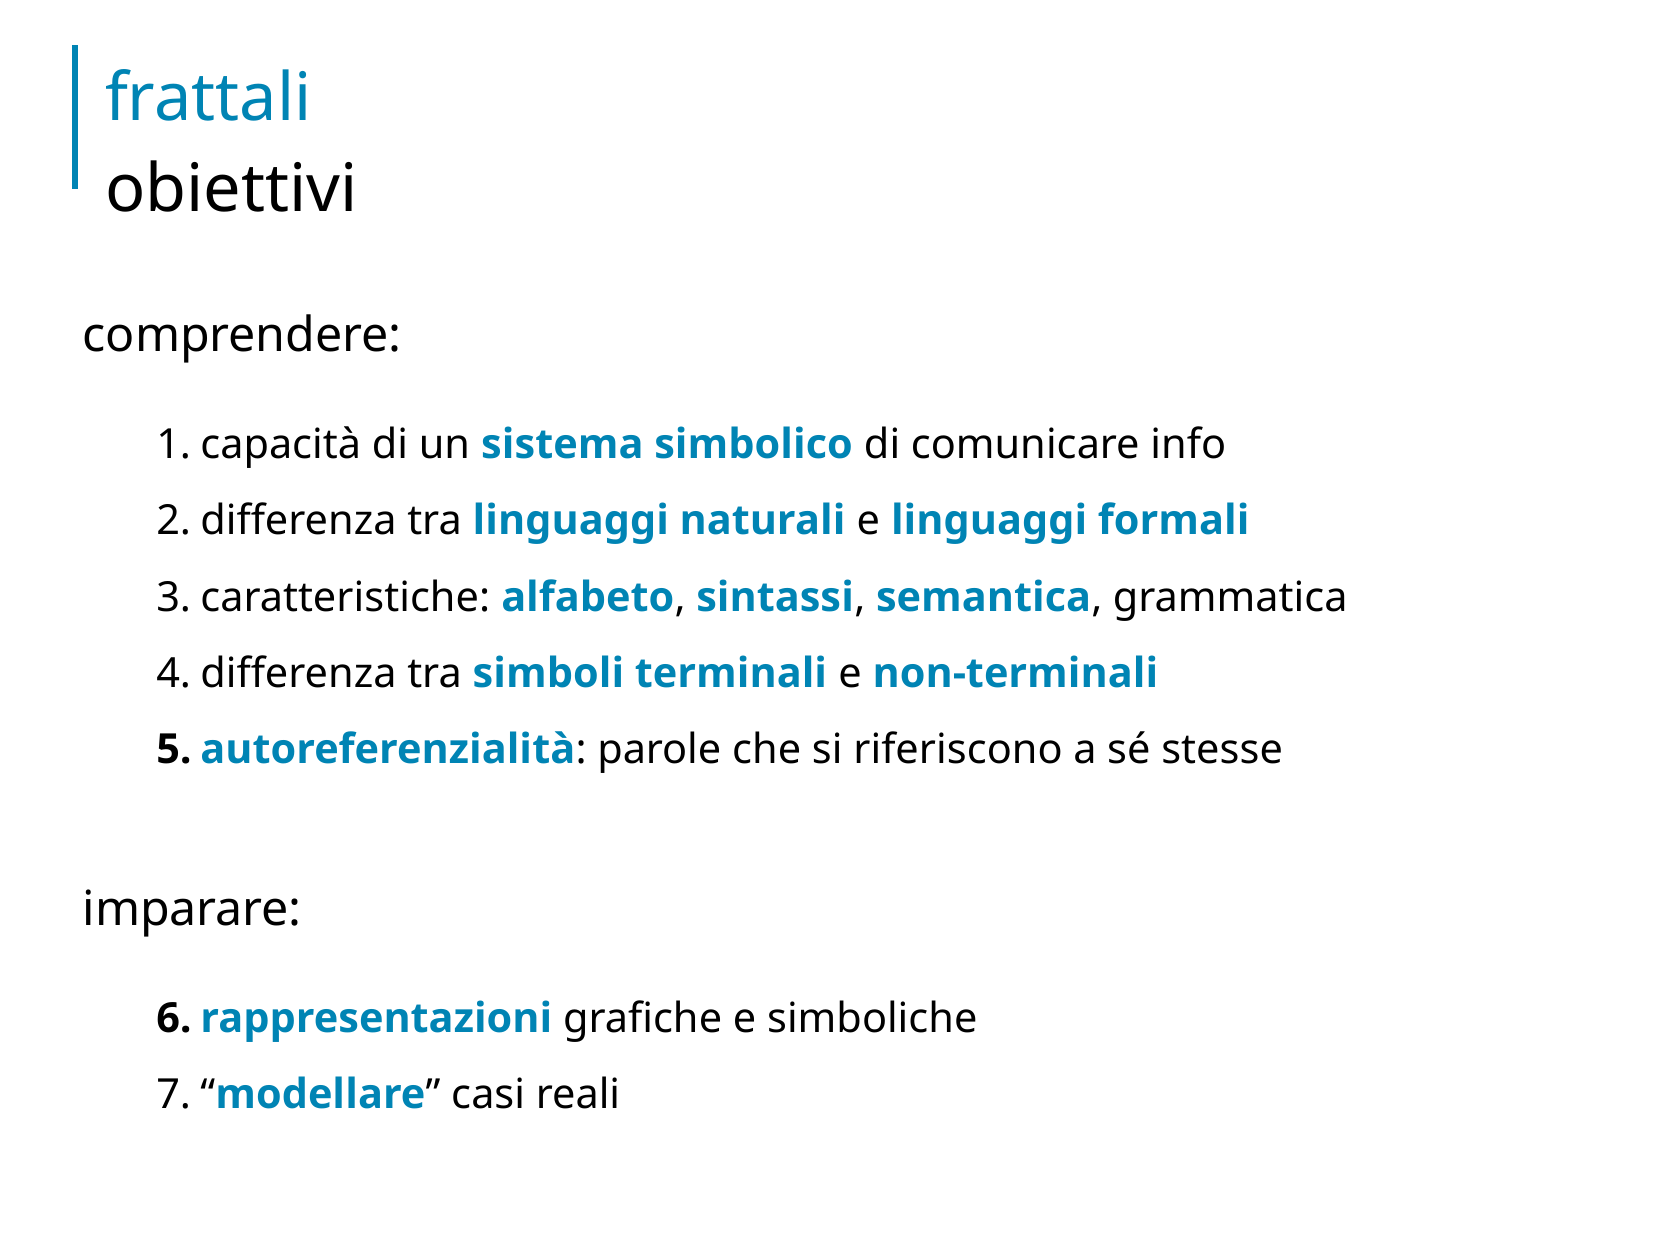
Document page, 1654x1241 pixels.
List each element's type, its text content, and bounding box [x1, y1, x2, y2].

title frattali obiettivi [105, 49, 1571, 200]
list comprendere: capacità di un sistema simbolico di comunicare info differenza tra linguaggi naturali e linguaggi formali caratteristiche: alfabeto, sintassi, semantica, grammatica differenza tra simboli terminali e non-terminali autoreferenzialità: parole che si riferiscono a sé stesse imparare: rappresentazioni grafiche e simboliche “modellare” casi reali [82, 300, 1571, 1126]
